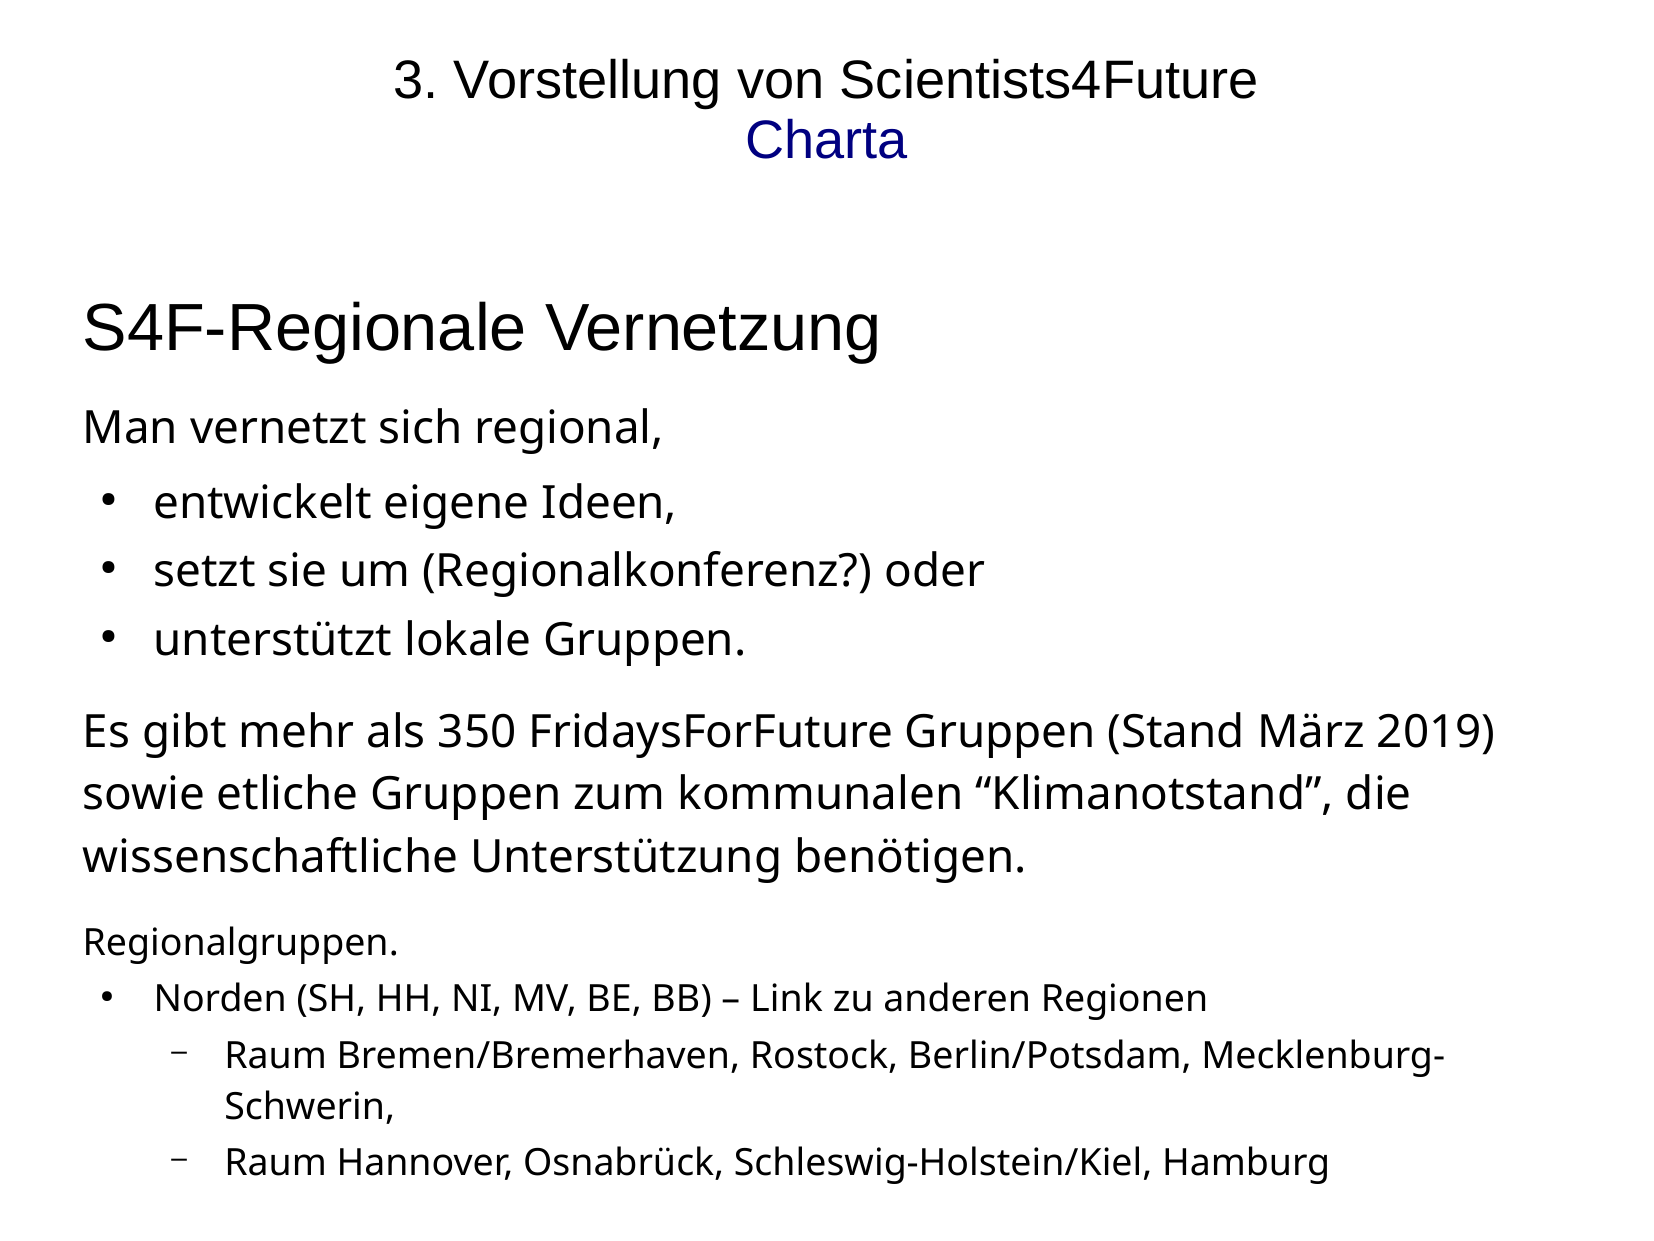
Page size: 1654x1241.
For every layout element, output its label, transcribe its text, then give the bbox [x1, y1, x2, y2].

title 3. Vorstellung von Scientists4Future Charta [82, 49, 1571, 257]
list S4F-Regionale Vernetzung Man vernetzt sich regional, entwickelt eigene Ideen, setzt sie um (Regionalkonferenz?) oder unterstützt lokale Gruppen. Es gibt mehr als 350 FridaysForFuture Gruppen (Stand März 2019) sowie etliche Gruppen zum kommunalen “Klimanotstand”, die wissenschaftliche Unterstützung benötigen. Regionalgruppen. Norden (SH, HH, NI, MV, BE, BB) – Link zu anderen Regionen Raum Bremen/Bremerhaven, Rostock, Berlin/Potsdam, Mecklenburg-Schwerin, Raum Hannover, Osnabrück, Schleswig-Holstein/Kiel, Hamburg [82, 290, 1571, 1109]
